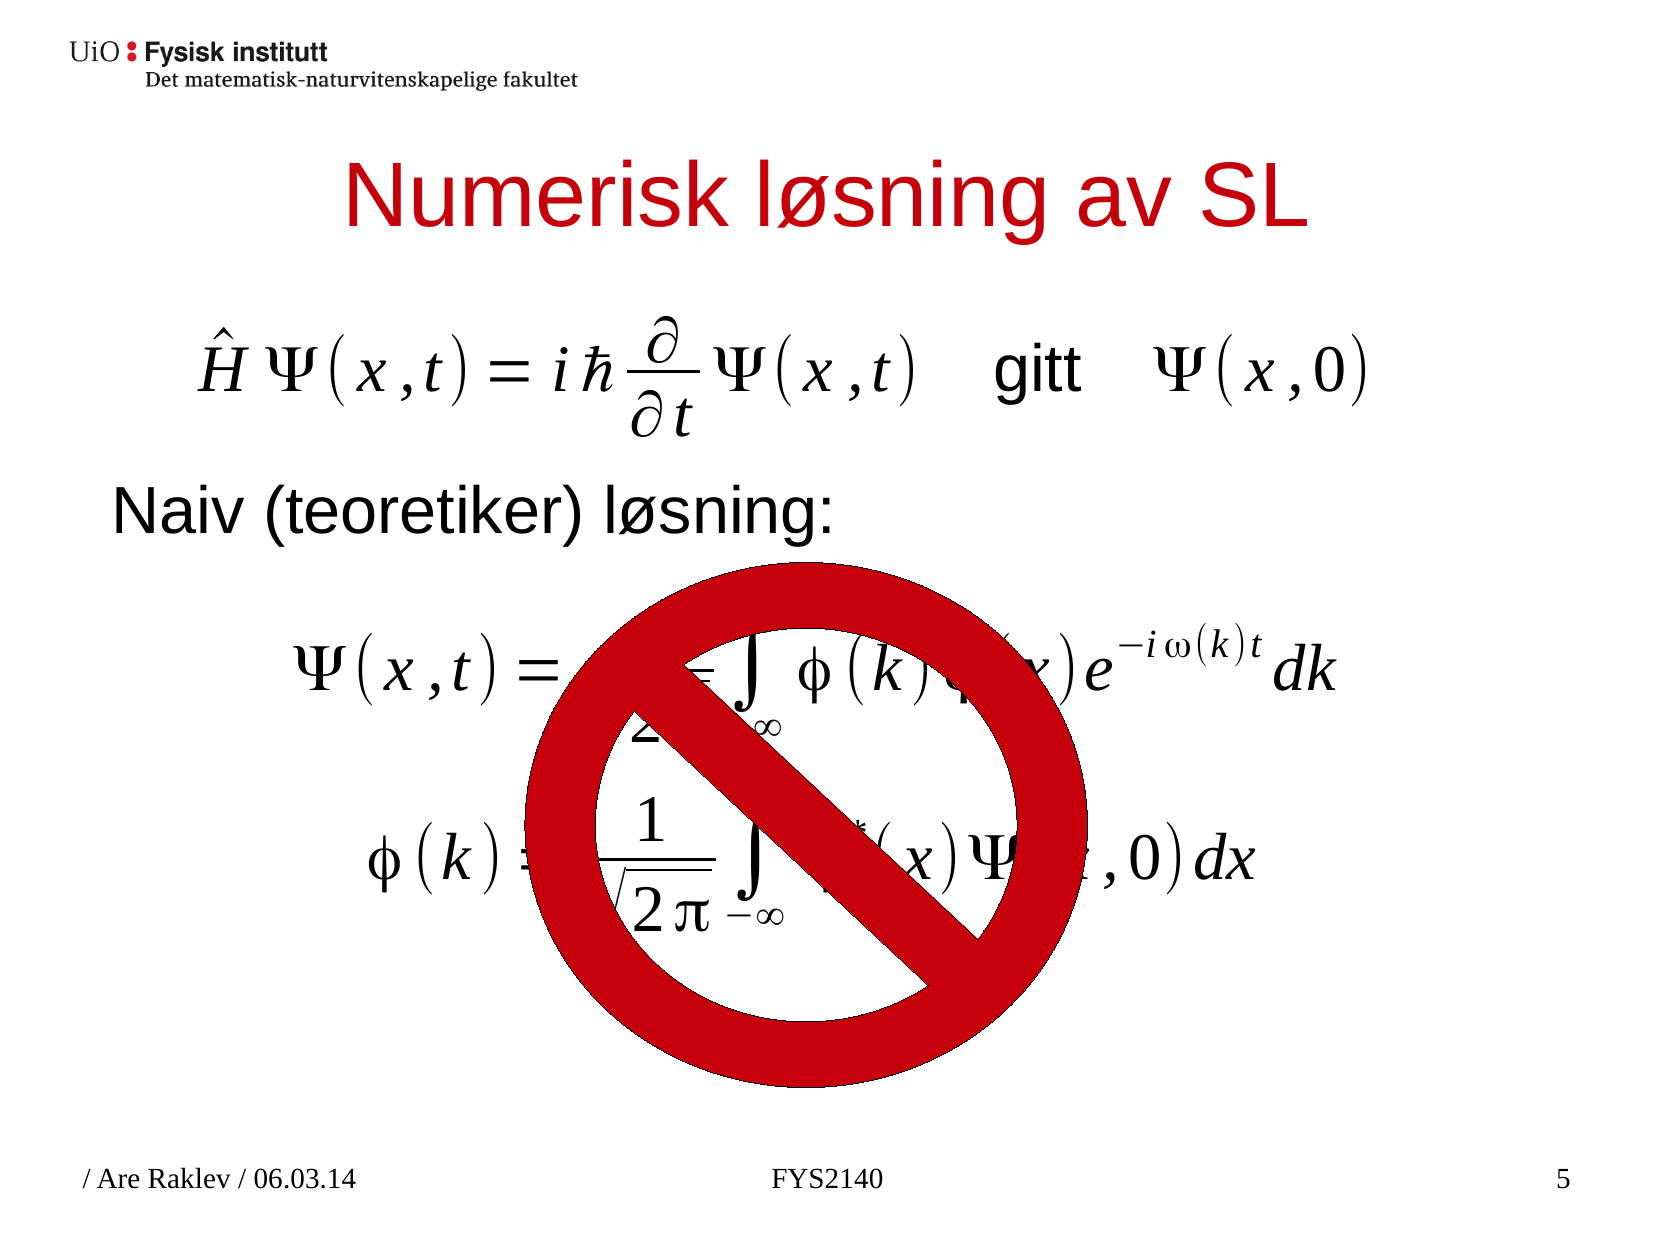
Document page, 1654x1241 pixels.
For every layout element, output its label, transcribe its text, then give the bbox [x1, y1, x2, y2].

title Numerisk løsning av SL [82, 90, 1571, 298]
text_box Naiv (teoretiker) løsning: [96, 465, 997, 616]
text_box gitt [978, 323, 1163, 413]
chart [610, 712, 681, 756]
chart [938, 592, 1348, 756]
chart [810, 781, 1017, 938]
chart [1057, 781, 1266, 945]
chart [284, 592, 674, 756]
chart [596, 781, 883, 945]
chart [1163, 330, 1378, 411]
chart [685, 629, 1003, 756]
chart [360, 781, 555, 945]
picture [68, 37, 581, 93]
text_box [524, 562, 1088, 1088]
chart [187, 312, 925, 451]
